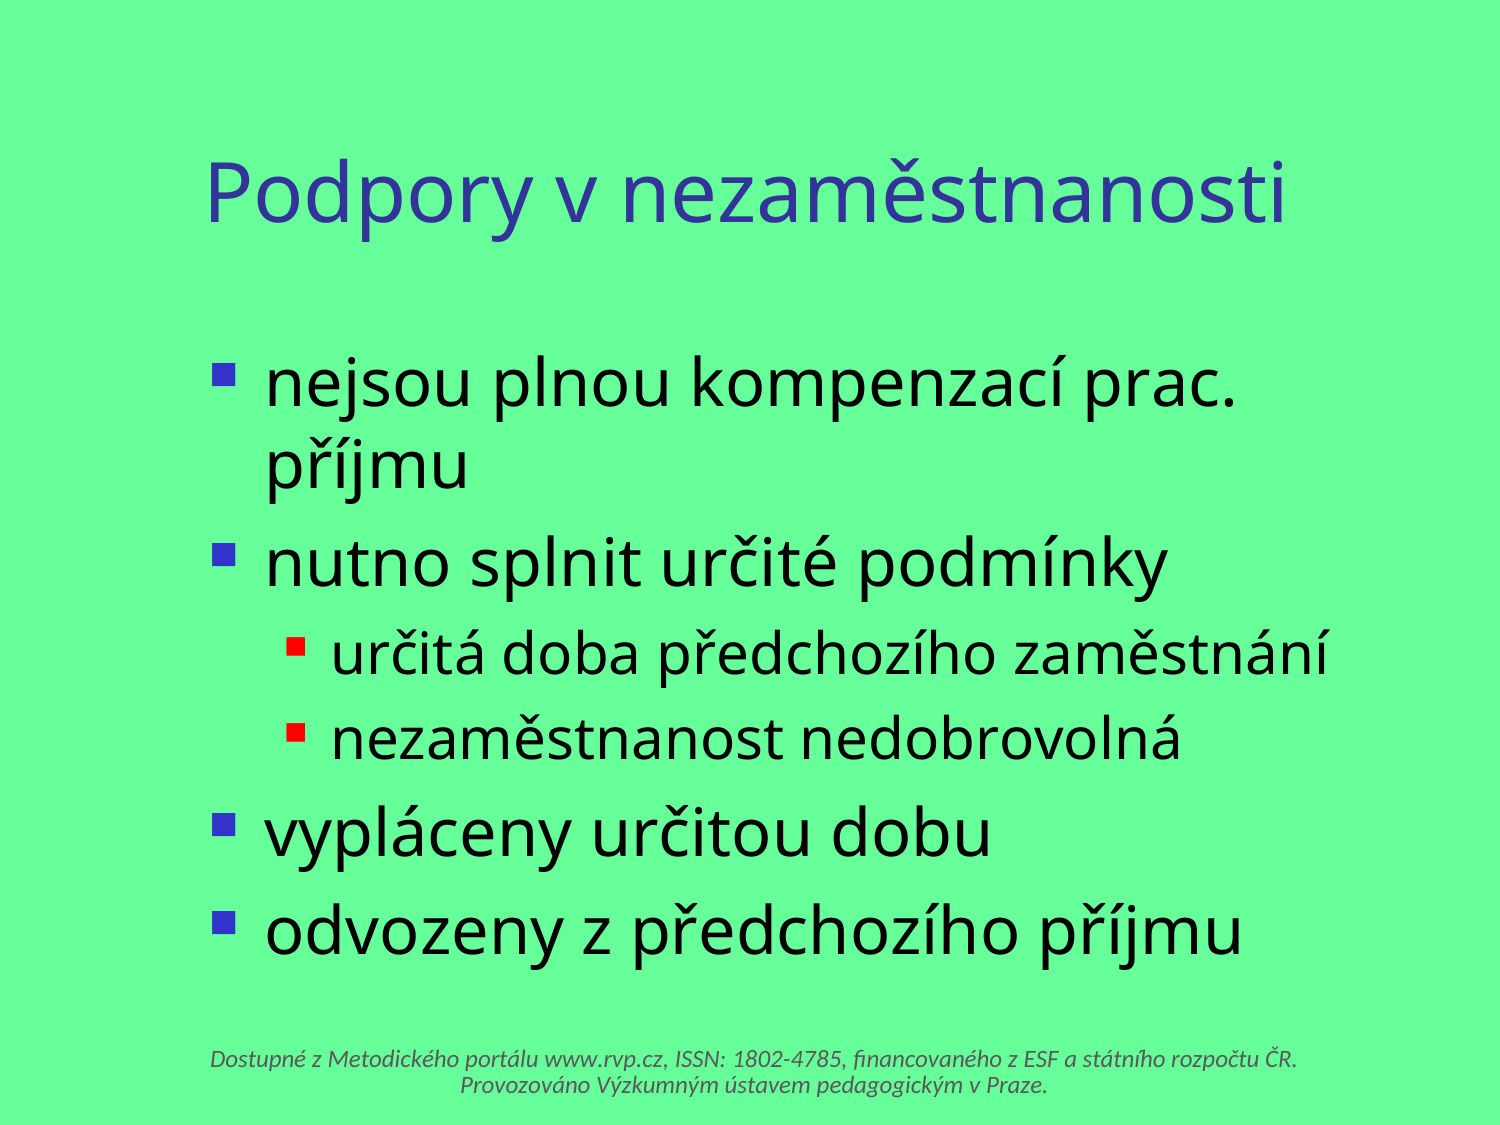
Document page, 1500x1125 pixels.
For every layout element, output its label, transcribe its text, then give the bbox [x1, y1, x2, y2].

text_box Dostupné z Metodického portálu www.rvp.cz, ISSN: 1802-4785, financovaného z ESF a státního rozpočtu ČR. Provozováno Výzkumným ústavem pedagogickým v Praze. [133, 1042, 1377, 1103]
list nejsou plnou kompenzací prac. příjmu nutno splnit určité podmínky určitá doba předchozího zaměstnání nezaměstnanost nedobrovolná vypláceny určitou dobu odvozeny z předchozího příjmu [193, 331, 1469, 1032]
title Podpory v nezaměstnanosti [188, 7, 1467, 248]
